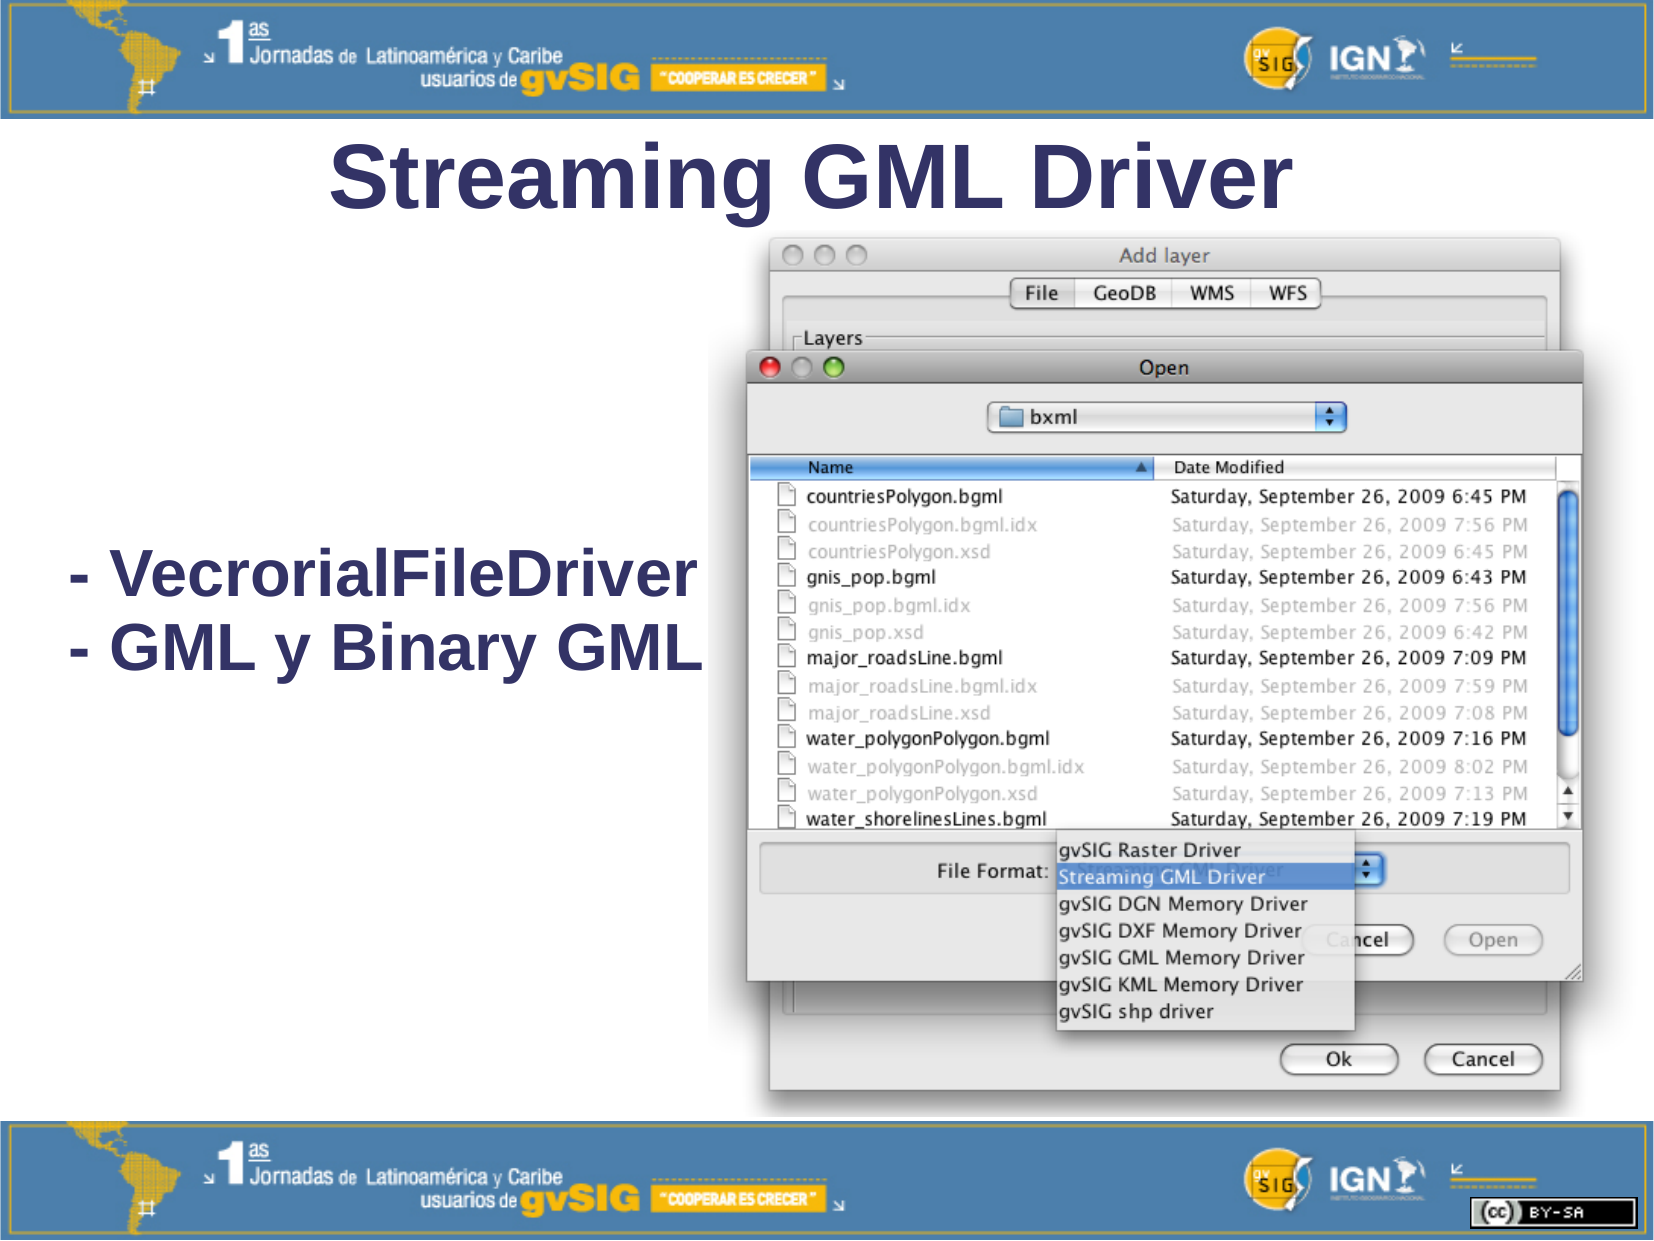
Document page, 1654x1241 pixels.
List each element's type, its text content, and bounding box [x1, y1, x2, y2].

picture [0, 0, 1654, 119]
text_box Streaming GML Driver [118, 118, 1506, 237]
picture [708, 230, 1654, 1117]
text_box - VecrorialFileDriver - GML y Binary GML [69, 236, 708, 1060]
picture [0, 1121, 1654, 1241]
